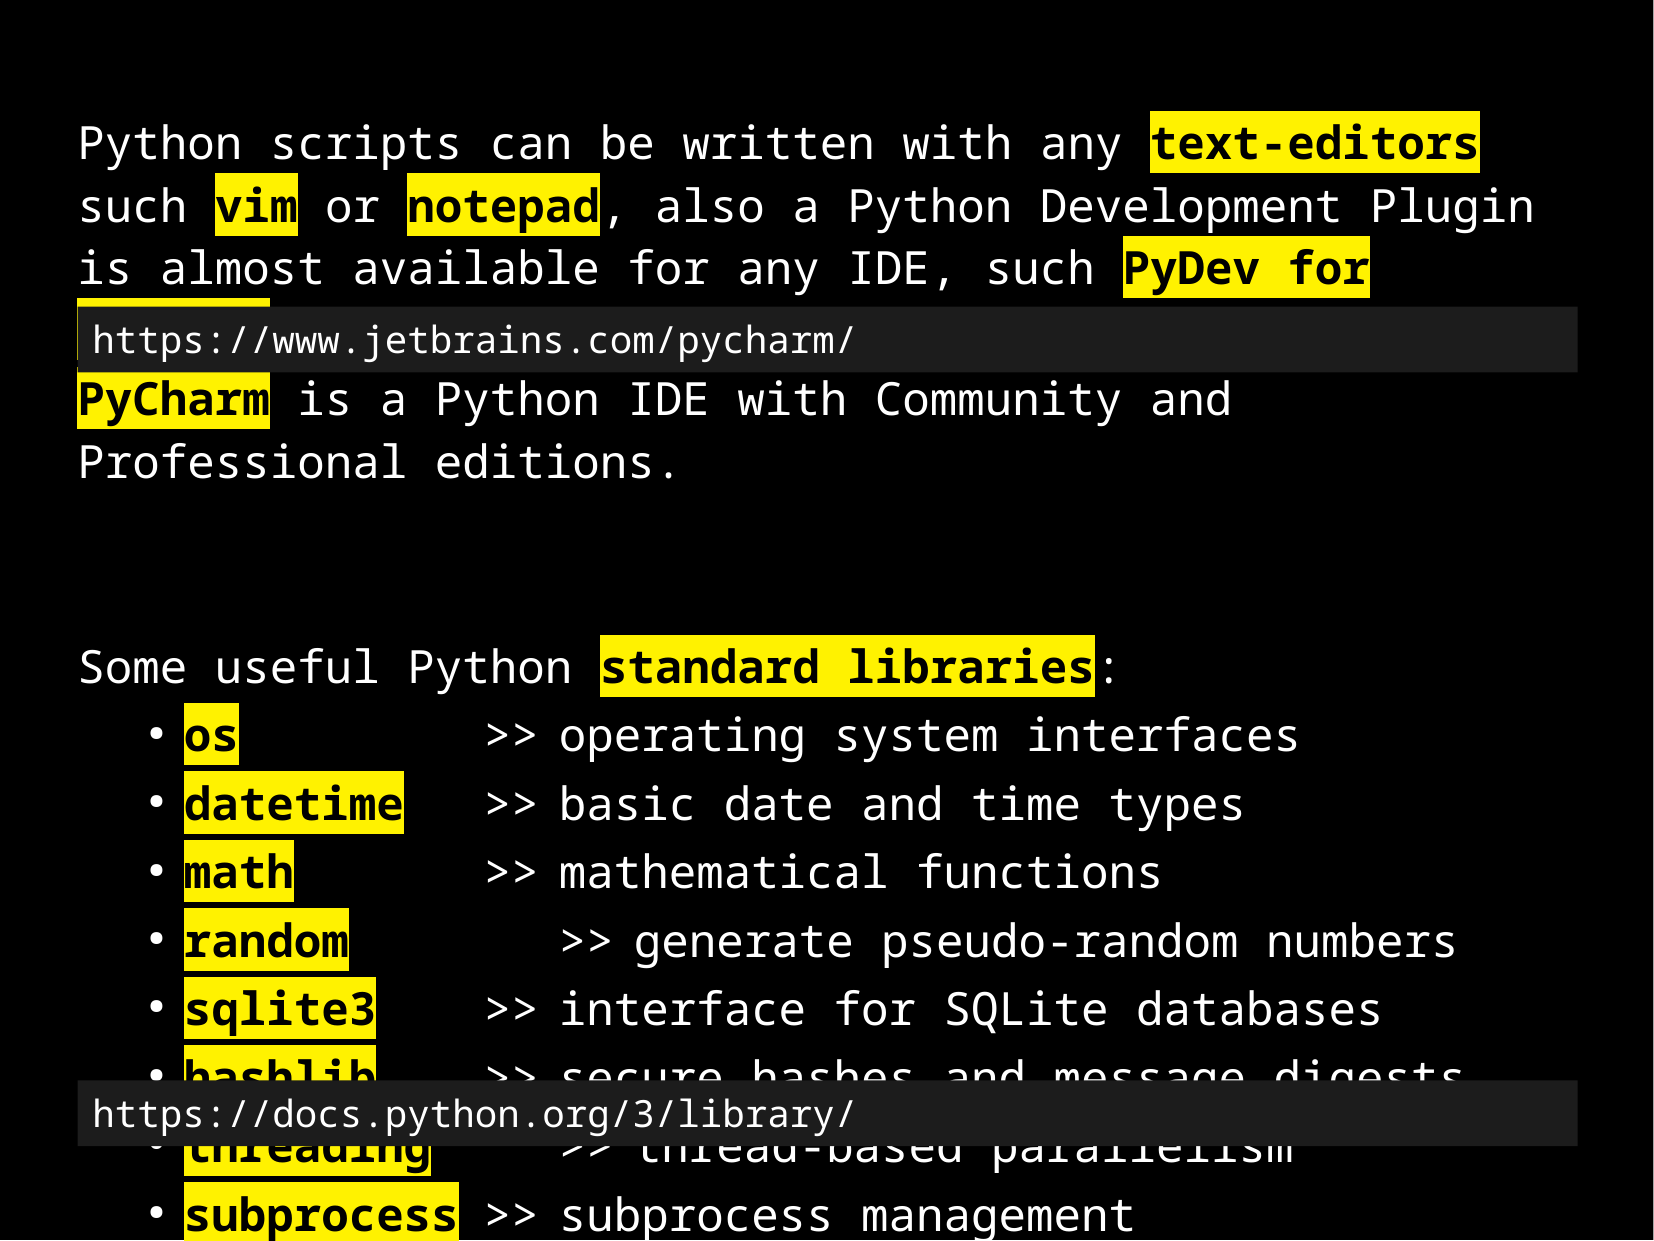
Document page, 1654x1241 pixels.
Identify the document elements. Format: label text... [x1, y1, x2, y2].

text_box Python scripts can be written with any text-editors such vim or notepad, also a Python Development Plugin is almost available for any IDE, such PyDev for Eclipse. PyCharm is a Python IDE with Community and Professional editions. Some useful Python standard libraries: os >> operating system interfaces datetime >> basic date and time types math >> mathematical functions random >> generate pseudo-random numbers sqlite3 >> interface for SQLite databases hashlib >> secure hashes and message digests threading >> thread-based parallelism subprocess >> subprocess management tkinter >> python interface to Tcl/Tk unittest >> unit testing framework find more here: [62, 103, 1591, 1083]
text_box https://docs.python.org/3/library/ [77, 1080, 1578, 1138]
text_box https://www.jetbrains.com/pycharm/ [77, 306, 1578, 364]
